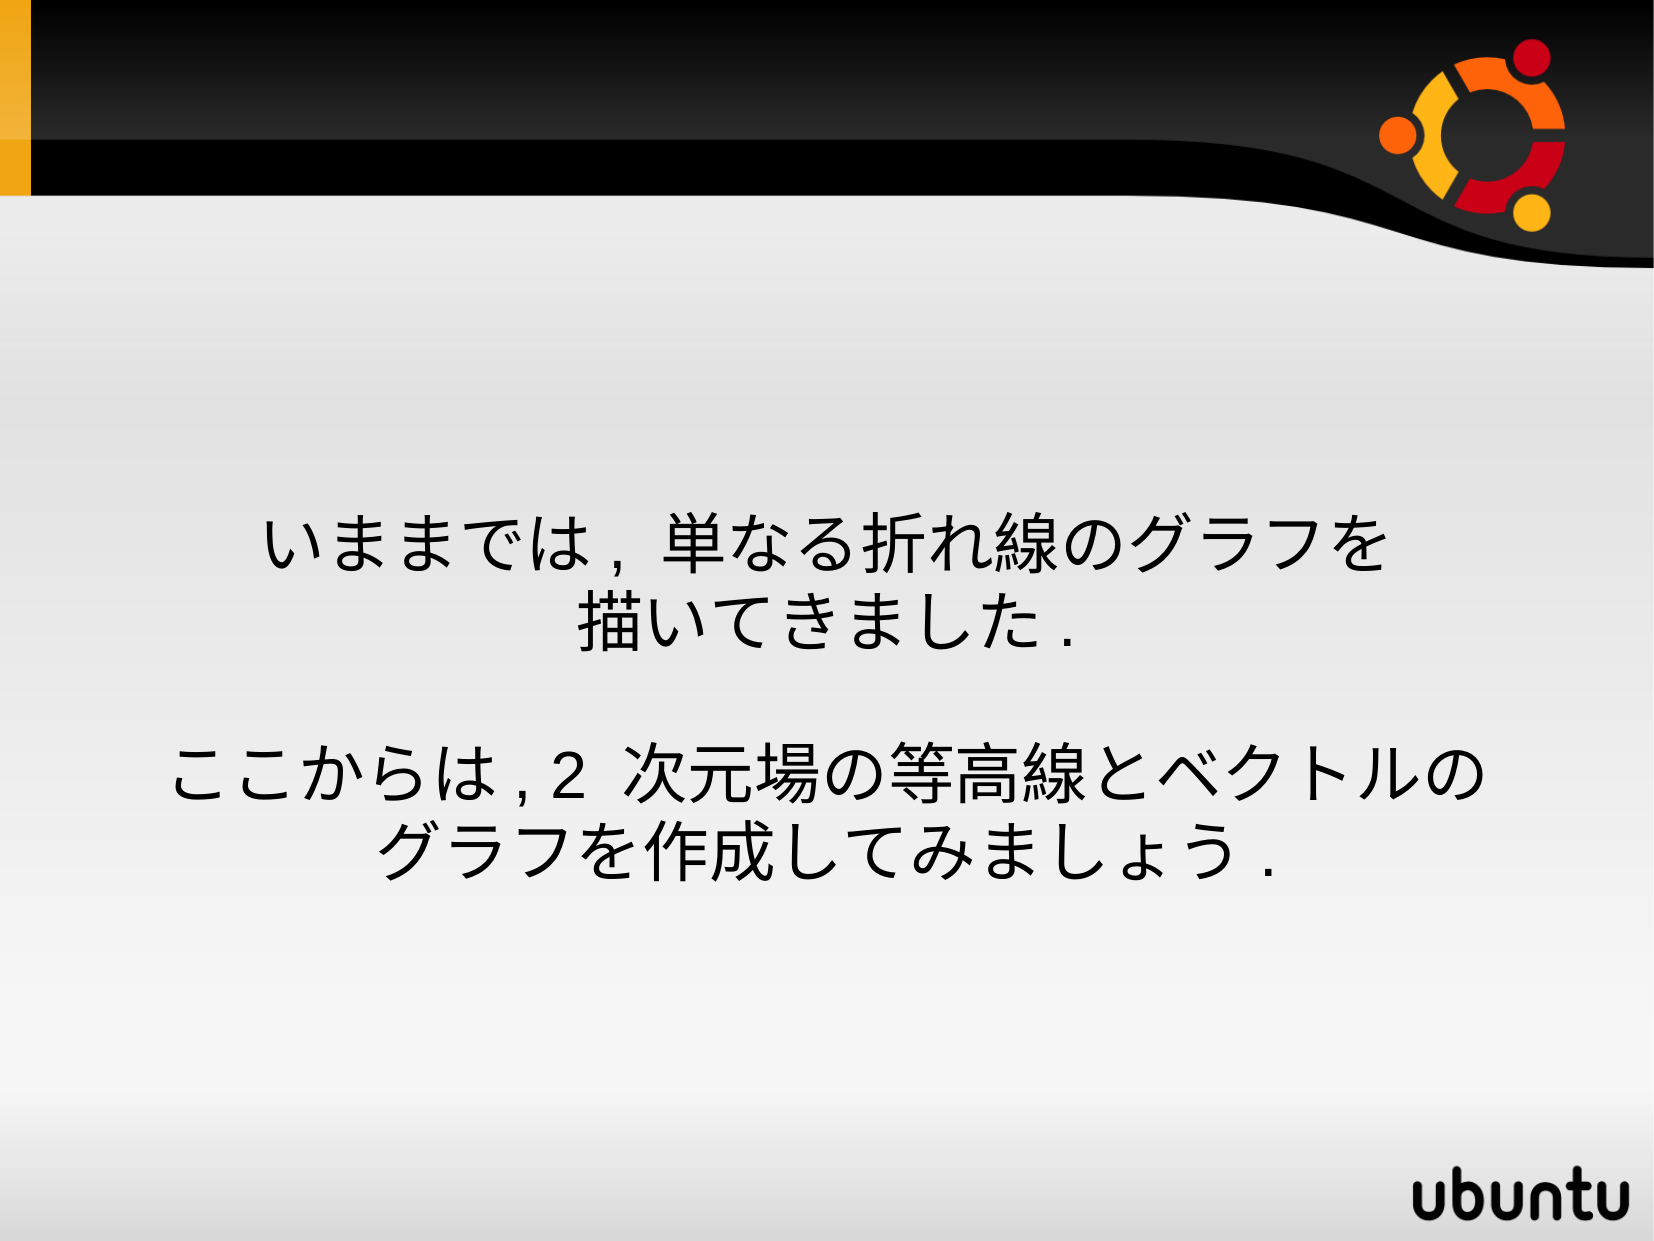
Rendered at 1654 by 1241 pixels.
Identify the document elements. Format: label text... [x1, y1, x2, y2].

picture [0, 0, 1654, 1241]
subtitle いままでは, 単なる折れ線のグラフを 描いてきました. ここからは, 2 次元場の等高線とベクトルの グラフを作成してみましょう. [82, 297, 1571, 1102]
